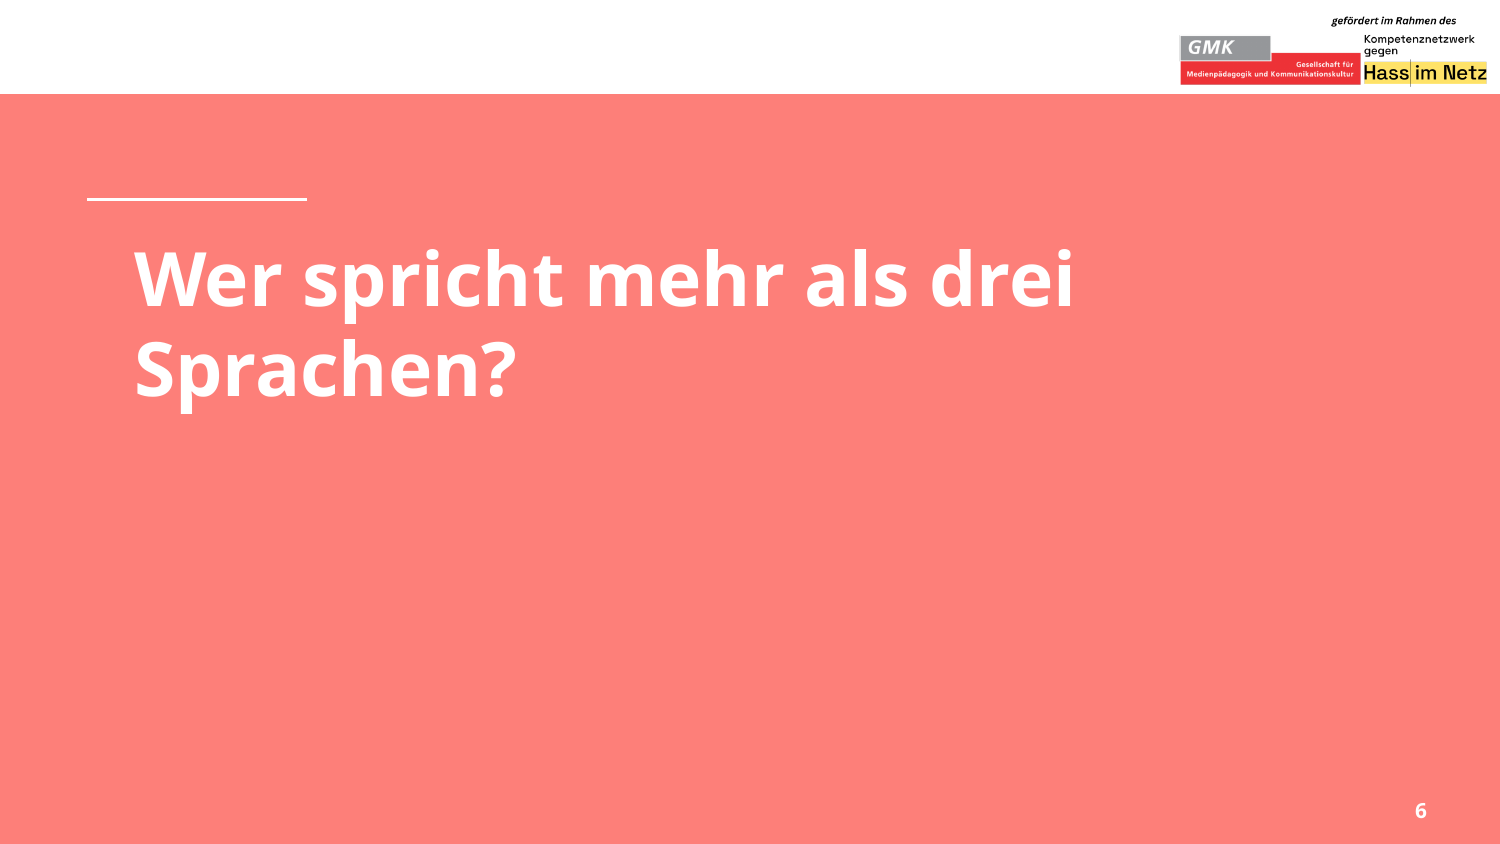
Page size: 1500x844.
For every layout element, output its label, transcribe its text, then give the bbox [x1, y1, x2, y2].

title Wer spricht mehr als drei Sprachen? [119, 216, 1381, 466]
text_box 6 [1400, 779, 1491, 844]
